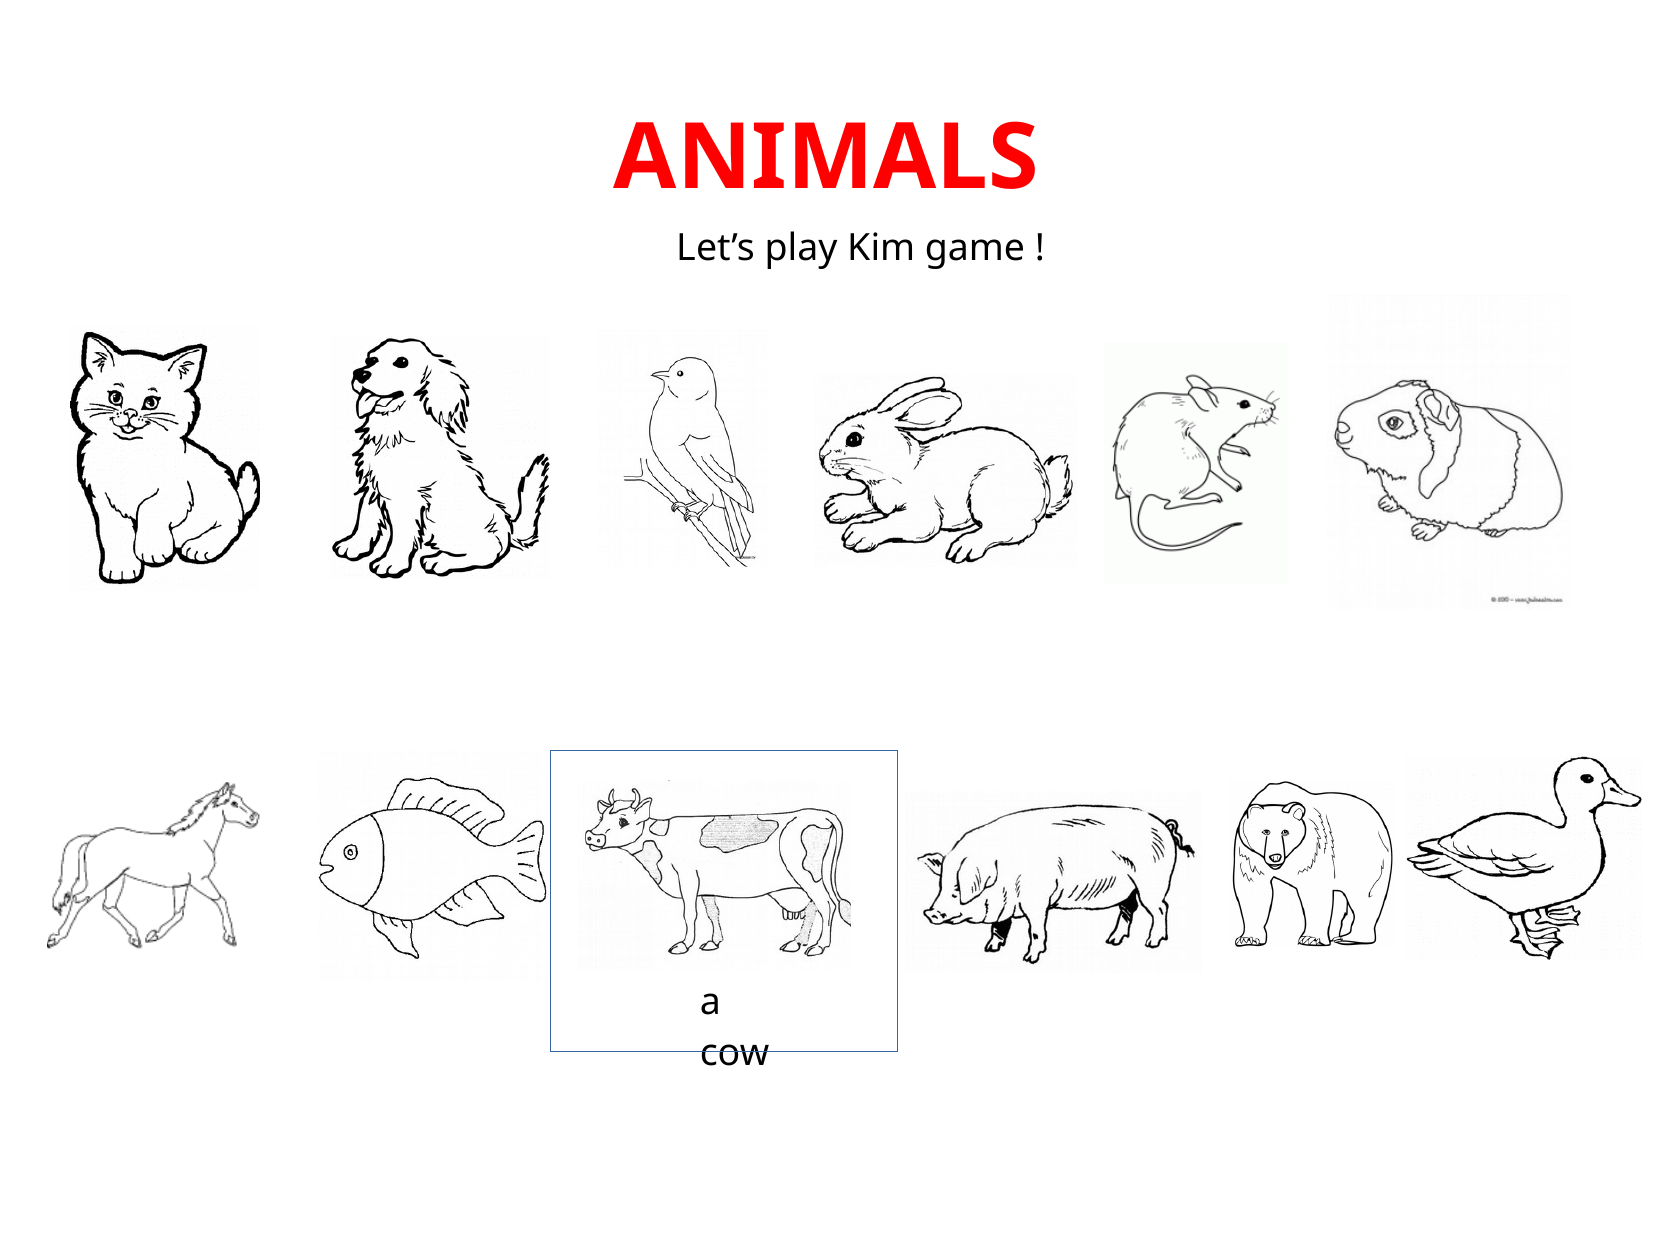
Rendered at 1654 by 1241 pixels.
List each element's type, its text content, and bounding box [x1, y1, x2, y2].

text_box a cow [685, 967, 804, 1051]
picture [1326, 295, 1571, 610]
picture [1104, 342, 1288, 584]
picture [1405, 755, 1642, 960]
text_box Let’s play Kim game ! [661, 212, 1182, 274]
picture [330, 336, 550, 579]
picture [578, 780, 851, 969]
picture [318, 750, 550, 981]
title ANIMALS [82, 49, 1571, 257]
text_box a cow [685, 1052, 804, 1075]
picture [1229, 779, 1394, 948]
picture [905, 791, 1202, 973]
picture [47, 767, 261, 978]
picture [814, 373, 1077, 567]
picture [70, 324, 260, 591]
picture [598, 330, 768, 567]
